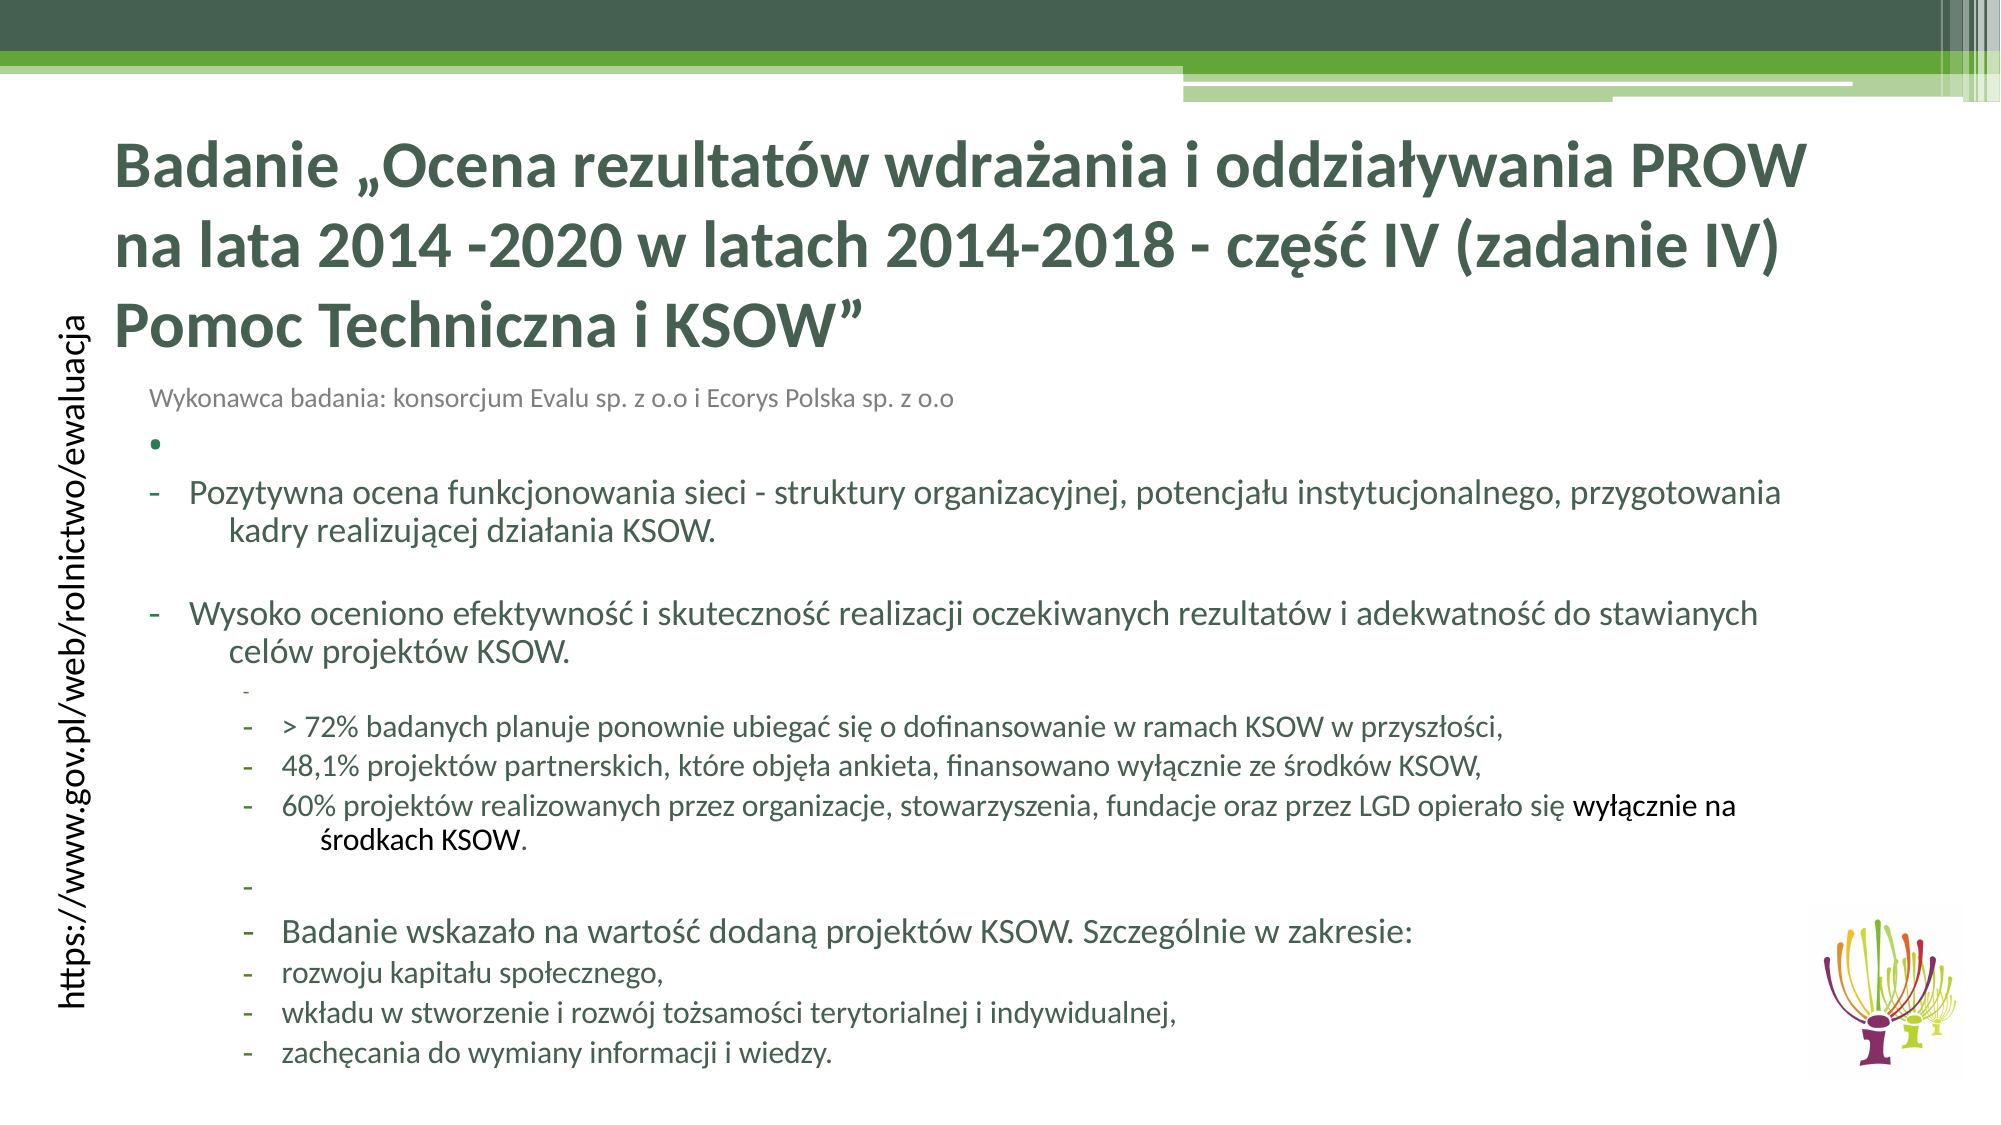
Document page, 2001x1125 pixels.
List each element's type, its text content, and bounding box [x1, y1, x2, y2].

picture [1807, 903, 1965, 1082]
title Badanie „Ocena rezultatów wdrażania i oddziaływania PROW na lata 2014 -2020 w latach 2014-2018 - część IV (zadanie IV) Pomoc Techniczna i KSOW” [99, 113, 1900, 352]
list Wykonawca badania: konsorcjum Evalu sp. z o.o i Ecorys Polska sp. z o.o Pozytywna ocena funkcjonowania sieci - struktury organizacyjnej, potencjału instytucjonalnego, przygotowania kadry realizującej działania KSOW. Wysoko oceniono efektywność i skuteczność realizacji oczekiwanych rezultatów i adekwatność do stawianych celów projektów KSOW. > 72% badanych planuje ponownie ubiegać się o dofinansowanie w ramach KSOW w przyszłości, 48,1% projektów partnerskich, które objęła ankieta, finansowano wyłącznie ze środków KSOW, 60% projektów realizowanych przez organizacje, stowarzyszenia, fundacje oraz przez LGD opierało się wyłącznie na środkach KSOW. Badanie wskazało na wartość dodaną projektów KSOW. Szczególnie w zakresie: rozwoju kapitału społecznego, wkładu w stworzenie i rozwój tożsamości terytorialnej i indywidualnej, zachęcania do wymiany informacji i wiedzy. [99, 375, 1808, 1079]
text_box https://www.gov.pl/web/rolnictwo/ewaluacja [39, 238, 99, 1025]
